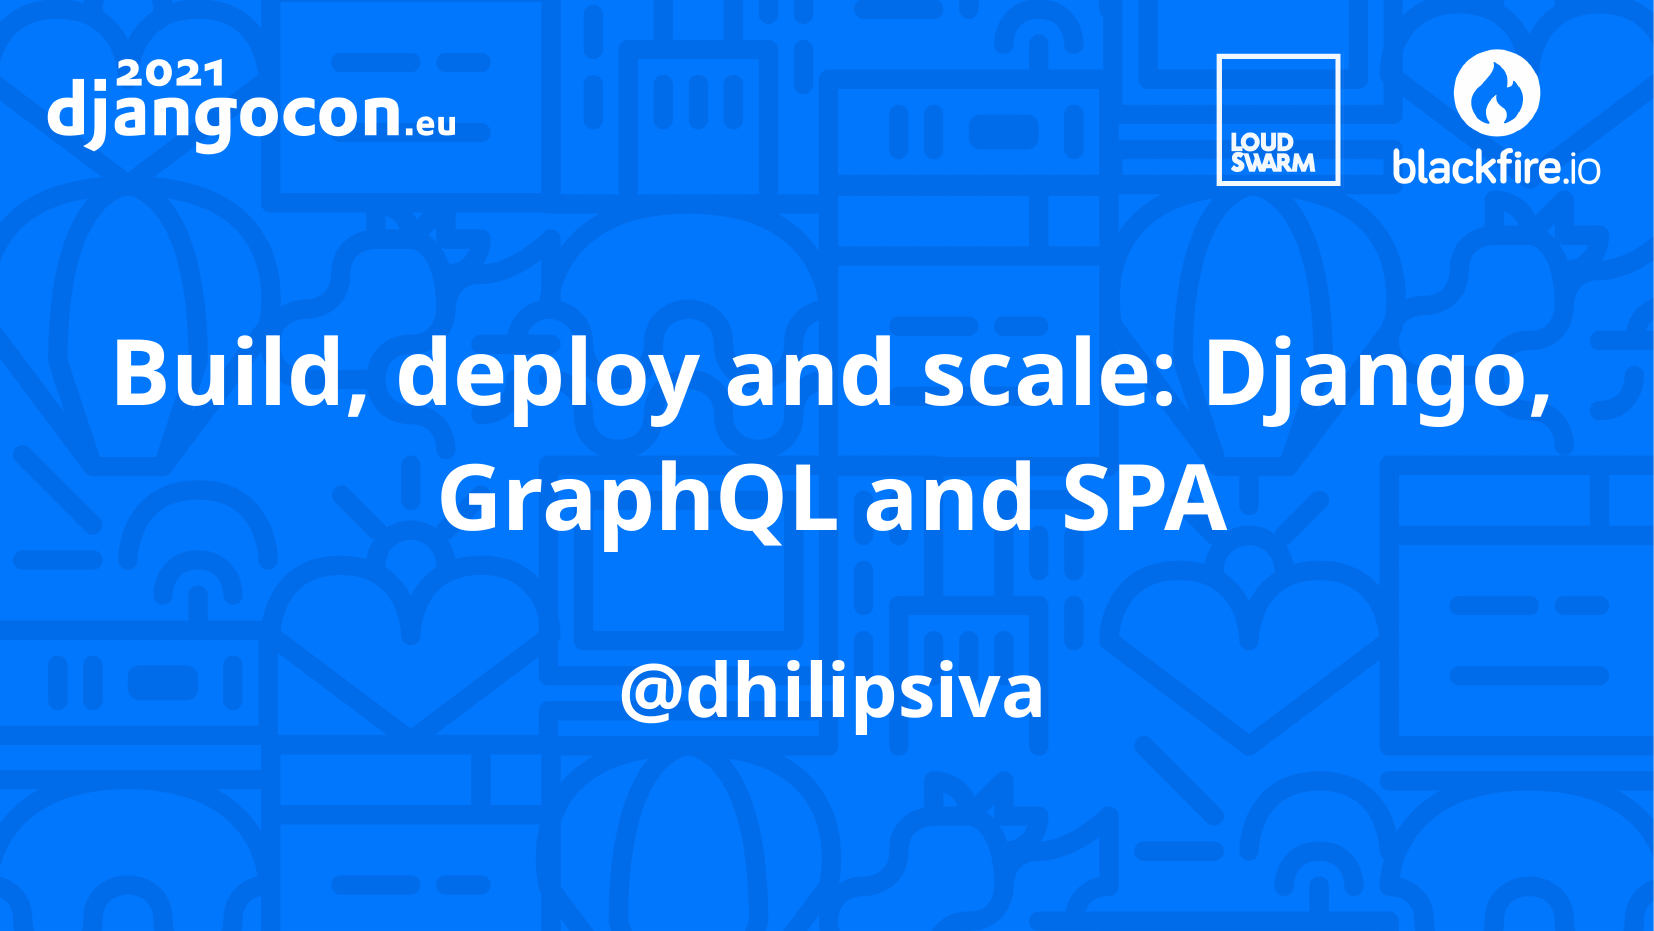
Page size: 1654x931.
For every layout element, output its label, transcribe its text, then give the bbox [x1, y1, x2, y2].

title Build, deploy and scale: Django, GraphQL and SPA [45, 317, 1621, 548]
text_box @dhilipsiva [360, 630, 1306, 740]
picture [0, 0, 1654, 931]
